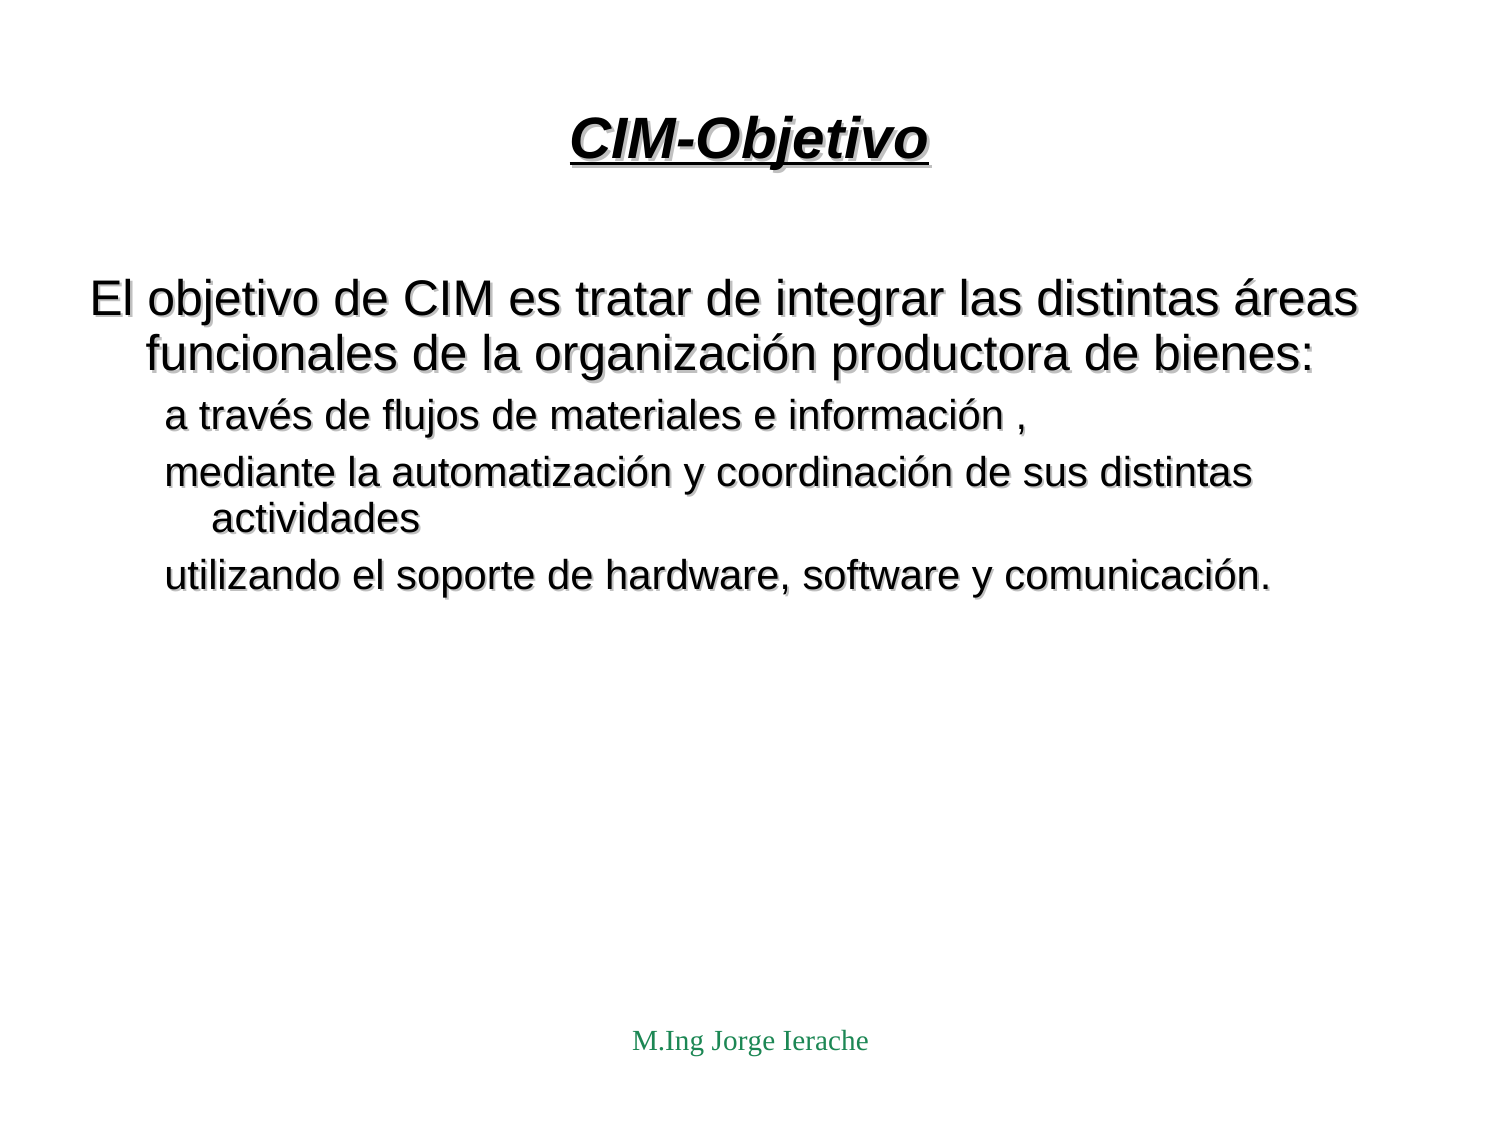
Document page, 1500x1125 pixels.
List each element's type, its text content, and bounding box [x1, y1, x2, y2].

list El objetivo de CIM es tratar de integrar las distintas áreas funcionales de la organización productora de bienes: a través de flujos de materiales e información , mediante la automatización y coordinación de sus distintas actividades utilizando el soporte de hardware, software y comunicación. [74, 262, 1425, 1001]
title CIM-Objetivo [74, 44, 1425, 233]
